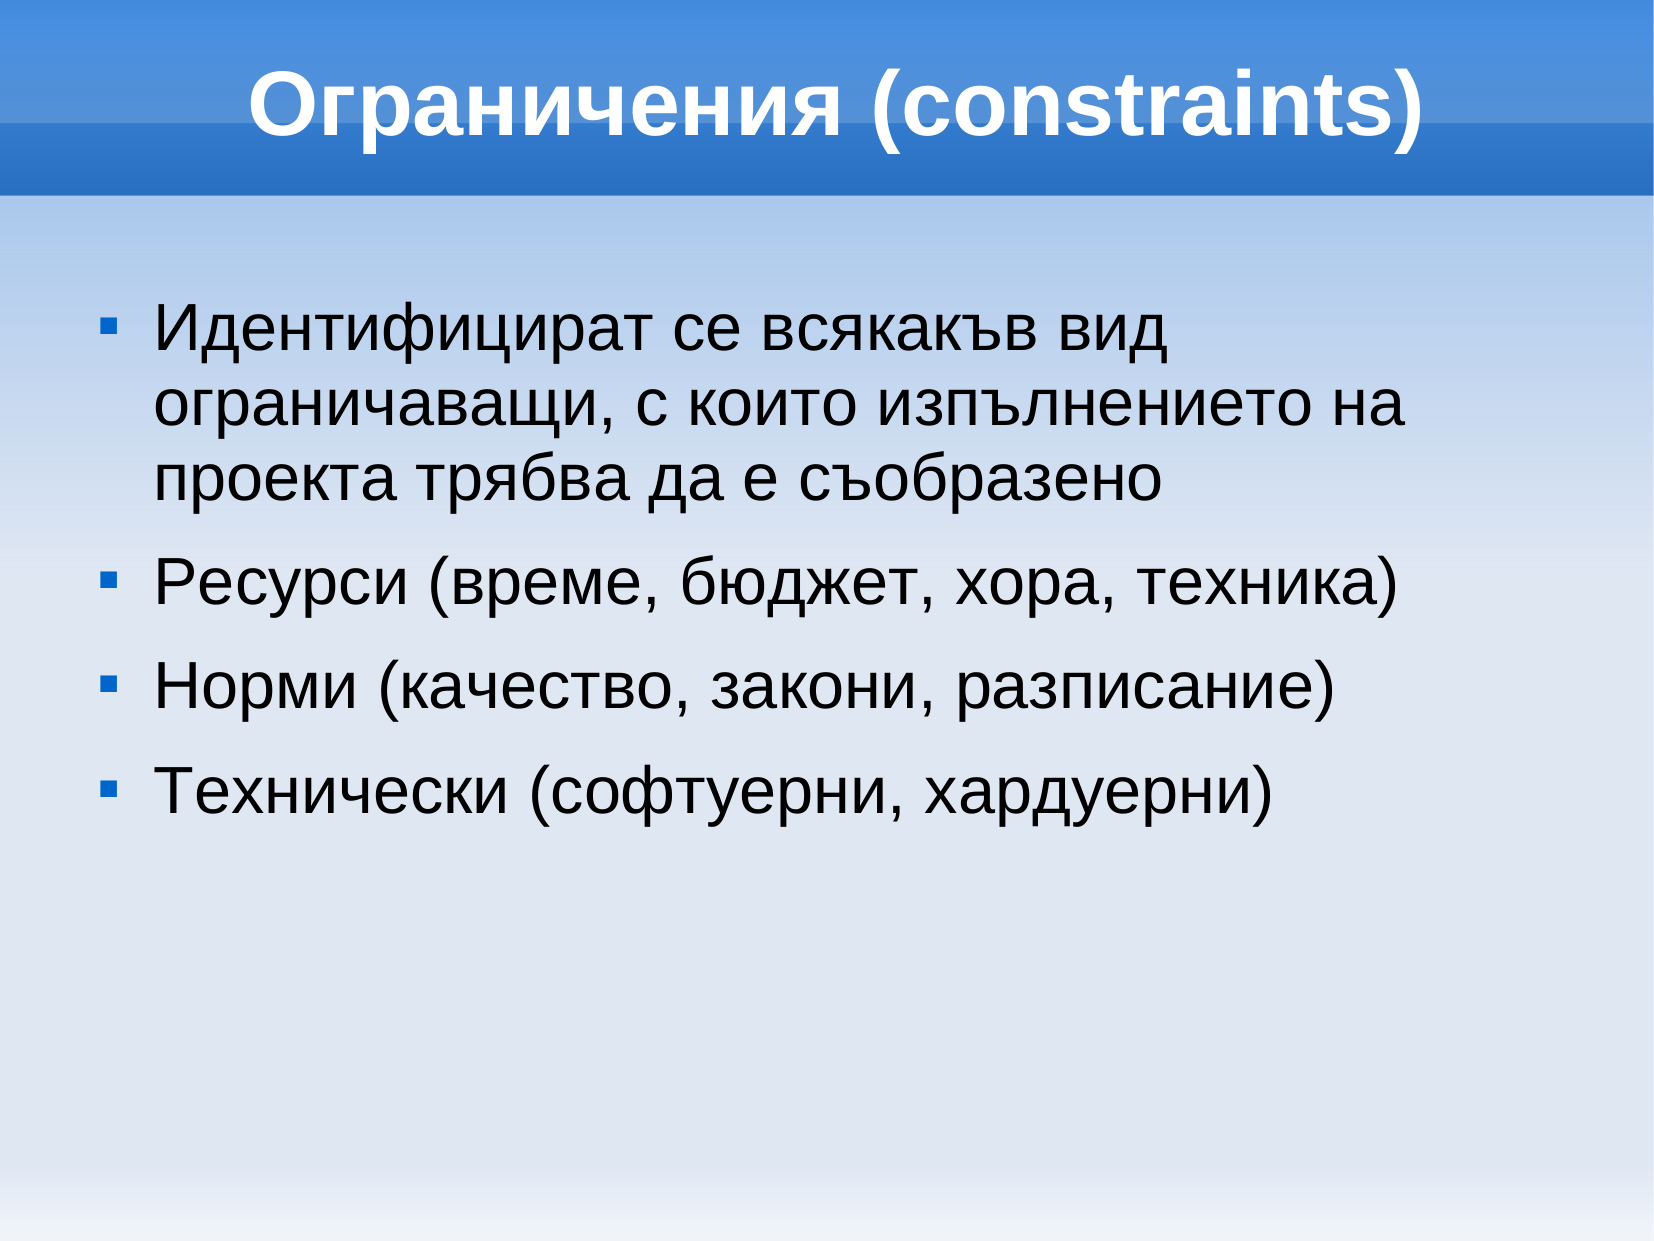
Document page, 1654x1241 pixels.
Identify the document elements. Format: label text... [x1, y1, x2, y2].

list Идентифицират се всякакъв вид ограничаващи, с които изпълнението на проекта трябва да е съобразено Ресурси (време, бюджет, хора, техника) Норми (качество, закони, разписание) Технически (софтуерни, хардуерни) [82, 290, 1571, 1109]
title Ограничения (constraints) [76, 0, 1565, 208]
picture [0, 0, 1654, 1241]
